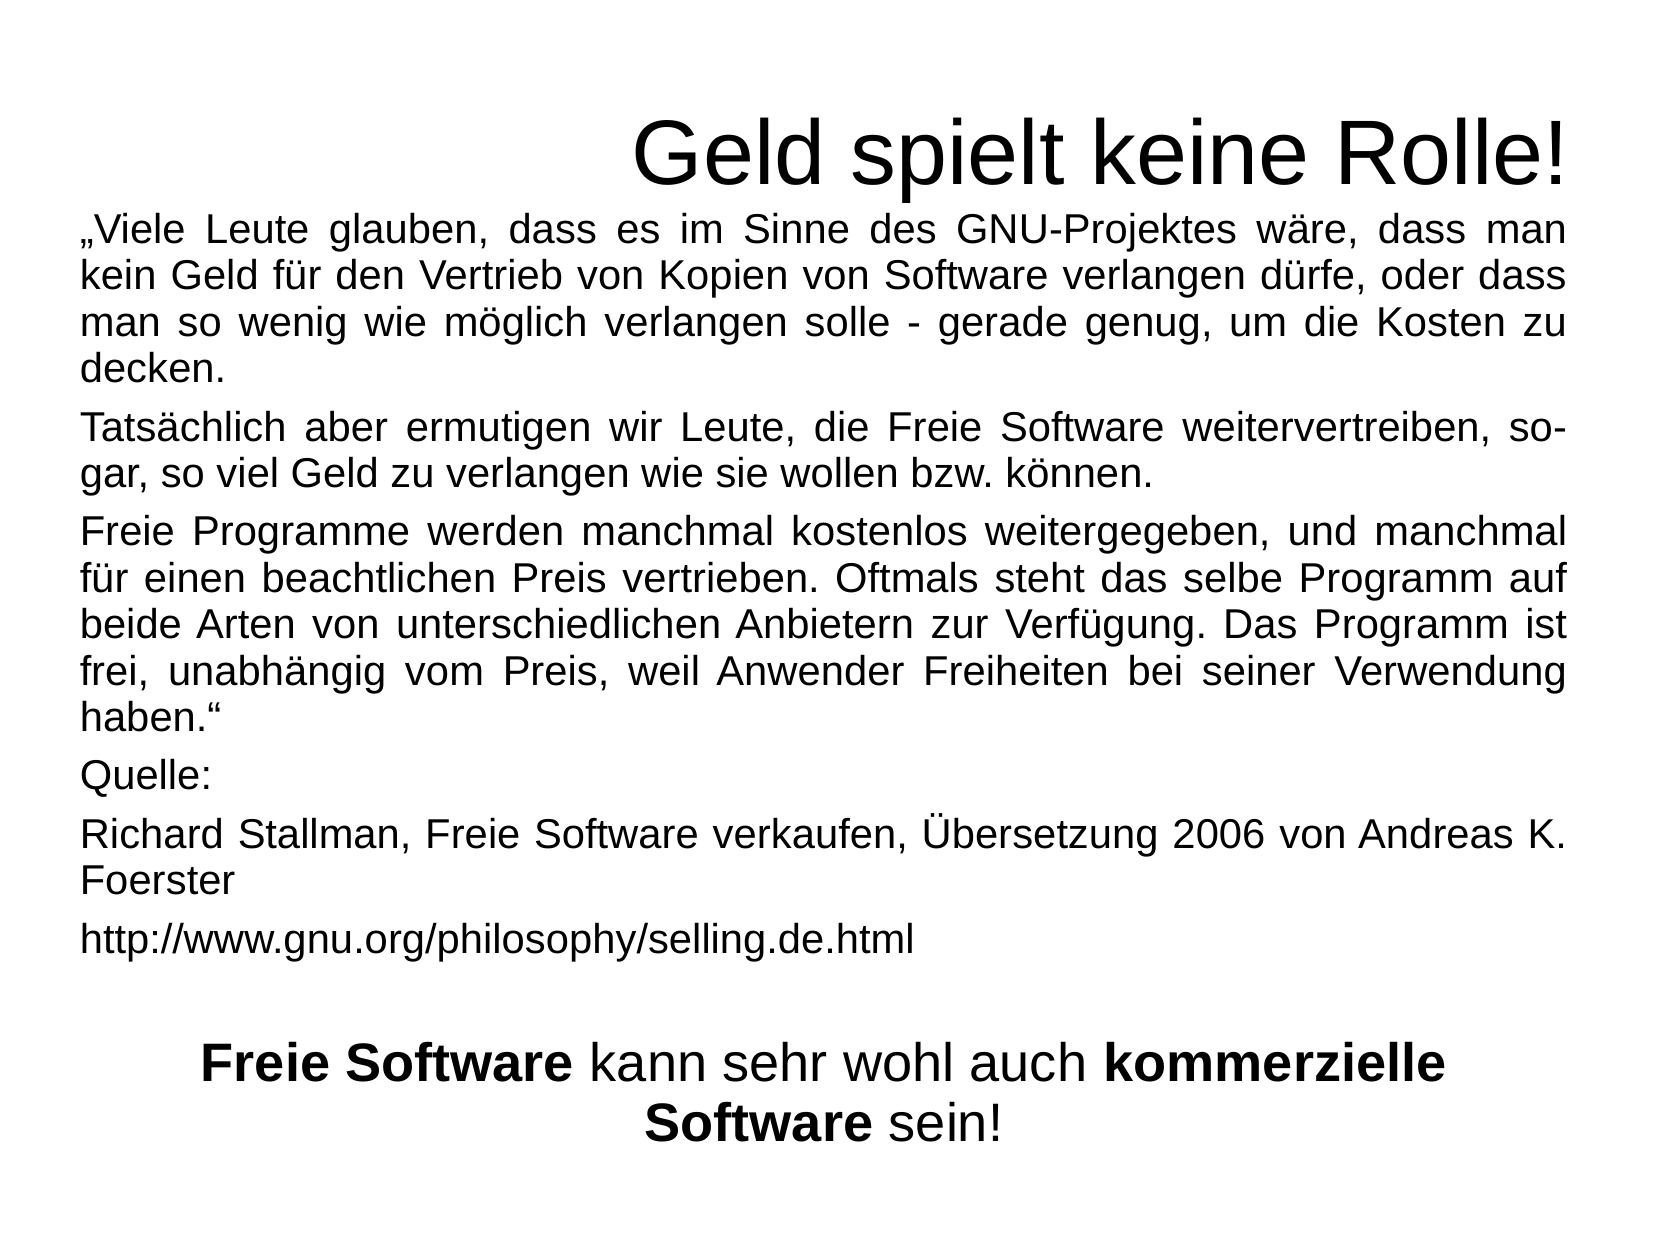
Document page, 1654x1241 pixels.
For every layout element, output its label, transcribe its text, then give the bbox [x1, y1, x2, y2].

subtitle „Viele Leute glauben, dass es im Sinne des GNU-Projektes wäre, dass man kein Geld für den Vertrieb von Kopien von Software verlangen dürfe, oder dass man so wenig wie möglich verlangen solle - gerade genug, um die Kosten zu decken. Tatsächlich aber ermutigen wir Leute, die Freie Software weitervertreiben, so-gar, so viel Geld zu verlangen wie sie wollen bzw. können. Freie Programme werden manchmal kostenlos weitergegeben, und manchmal für einen beachtlichen Preis vertrieben. Oftmals steht das selbe Programm auf beide Arten von unterschiedlichen Anbietern zur Verfügung. Das Programm ist frei, unabhängig vom Preis, weil Anwender Freiheiten bei seiner Verwendung haben.“ Quelle: Richard Stallman, Freie Software verkaufen, Übersetzung 2006 von Andreas K. Foerster http://www.gnu.org/philosophy/selling.de.html Freie Software kann sehr wohl auch kommerzielle Software sein! [79, 205, 1568, 1200]
title Geld spielt keine Rolle! [82, 49, 1571, 257]
